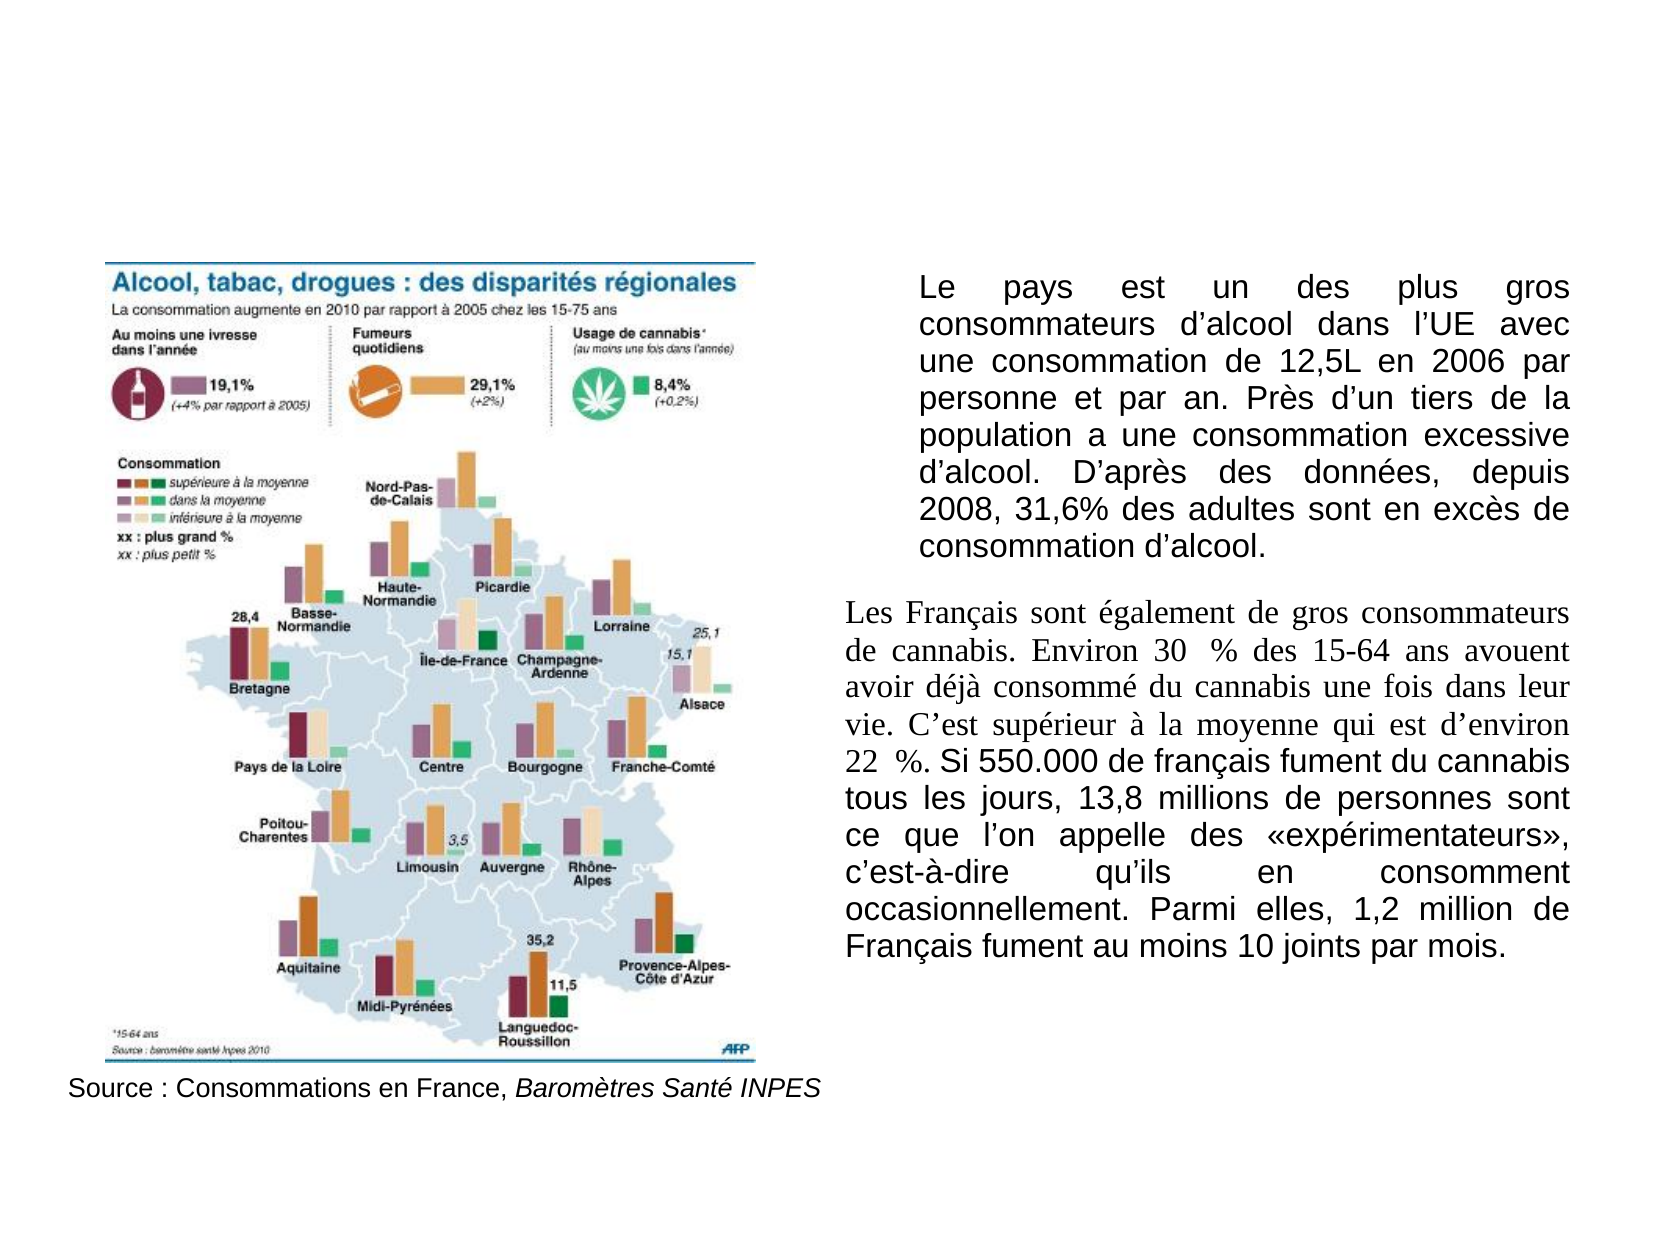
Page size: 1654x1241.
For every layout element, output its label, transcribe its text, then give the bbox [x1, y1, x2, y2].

list Le pays est un des plus gros consommateurs d’alcool dans l’UE avec une consommation de 12,5L en 2006 par personne et par an. Près d’un tiers de la population a une consommation excessive d’alcool. D’après des données, depuis 2008, 31,6% des adultes sont en excès de consommation d’alcool. Les Français sont également de gros consommateurs de cannabis. Environ 30 % des 15-64 ans avouent avoir déjà consommé du cannabis une fois dans leur vie. C’est supérieur à la moyenne qui est d’environ 22 %. Si 550.000 de français fument du cannabis tous les jours, 13,8 millions de personnes sont ce que l’on appelle des «expérimentateurs», c’est-à-dire qu’ils en consomment occasionnellement. Parmi elles, 1,2 million de Français fument au moins 10 joints par mois. [845, 290, 1572, 1010]
text_box Source : Consommations en France, Baromètres Santé INPES [53, 1065, 839, 1111]
picture [105, 262, 756, 1063]
